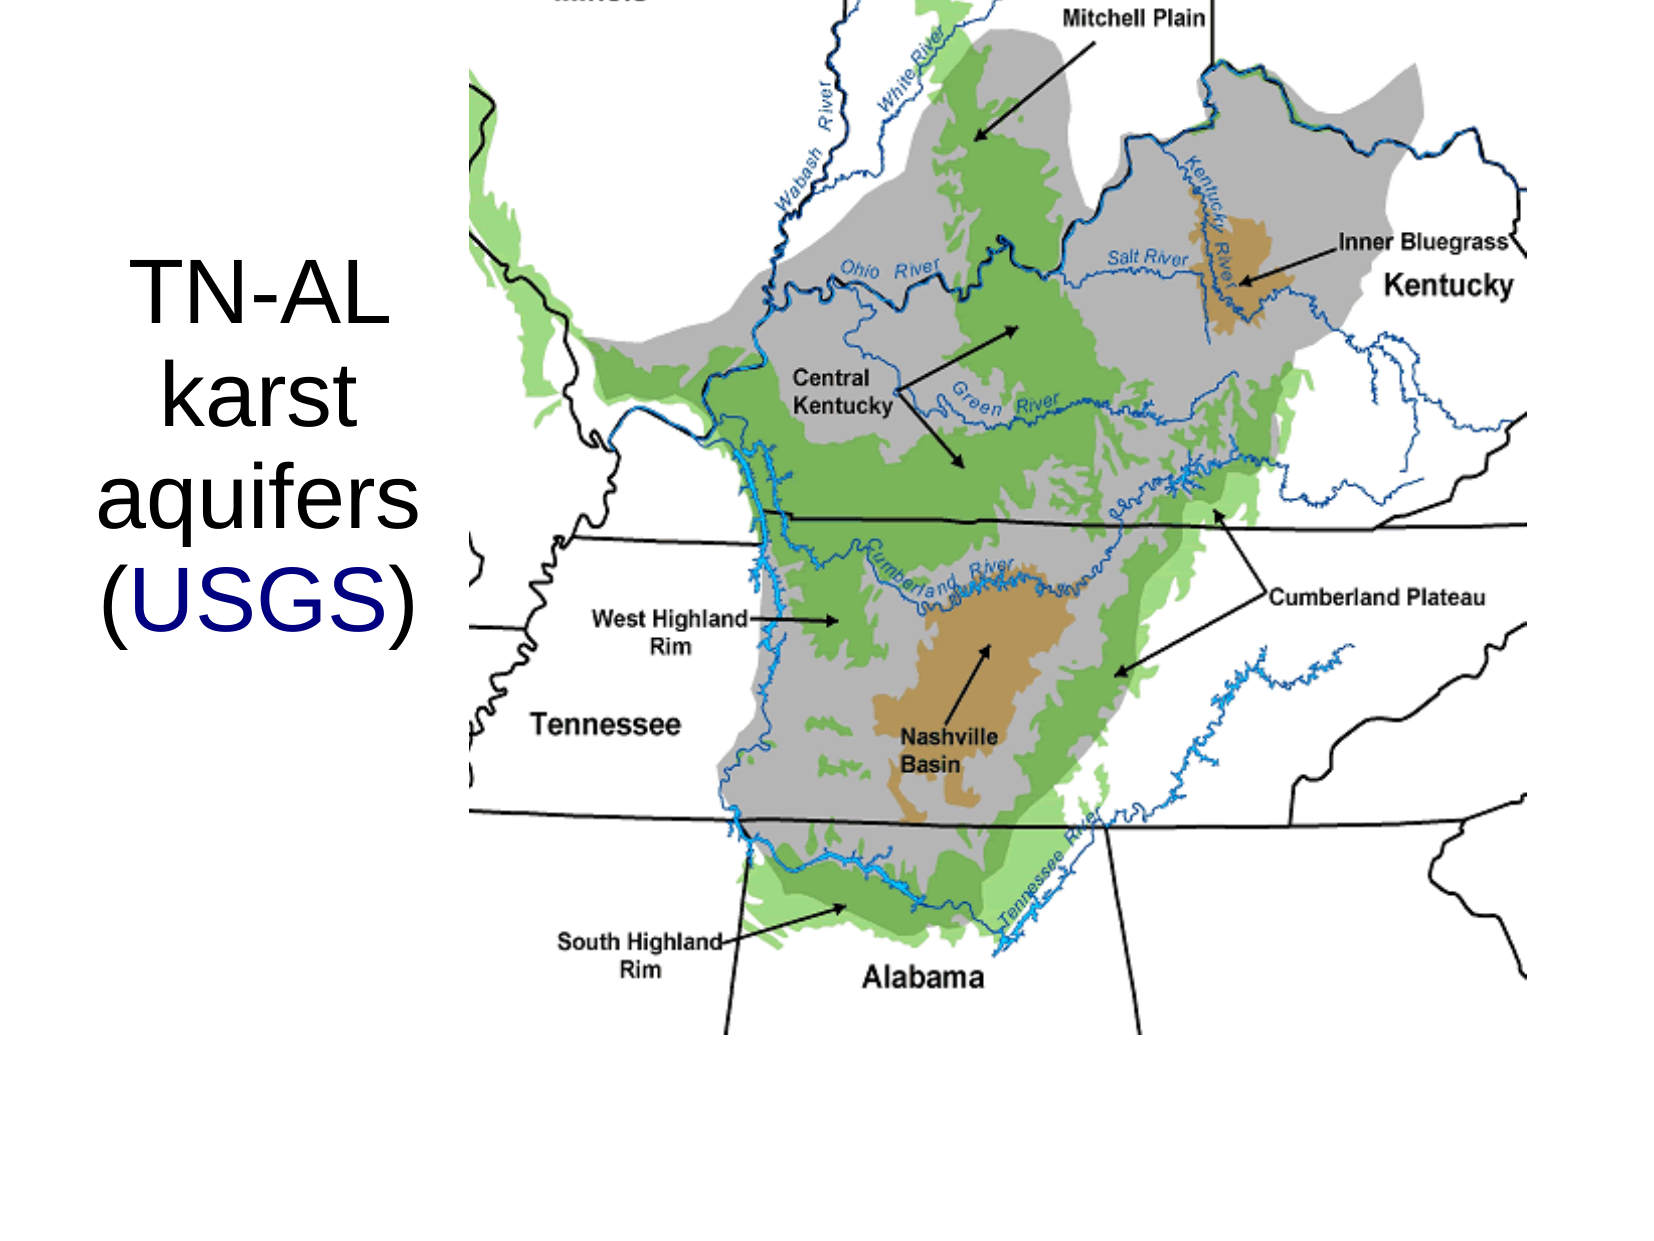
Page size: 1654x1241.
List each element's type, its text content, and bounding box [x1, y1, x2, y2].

title TN-AL karst aquifers (USGS) [82, 240, 436, 652]
picture [469, 0, 1527, 1036]
